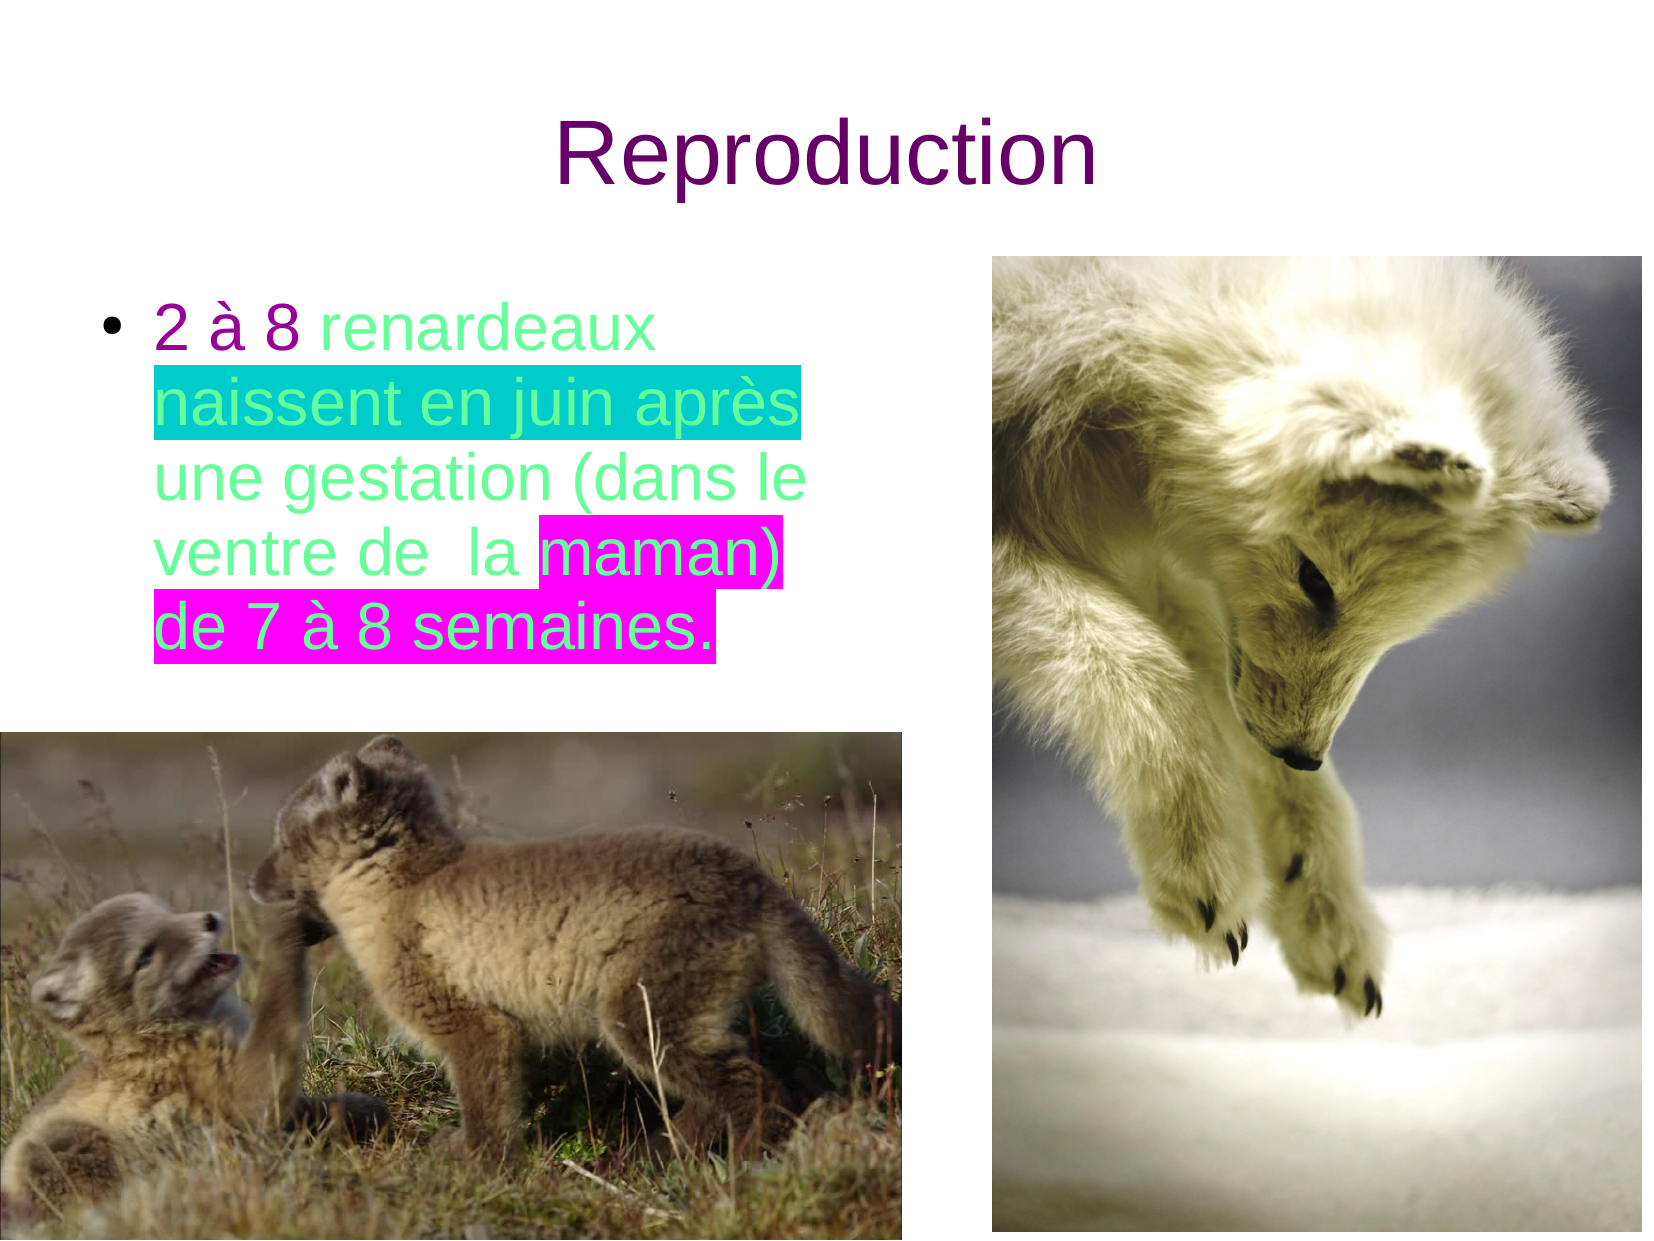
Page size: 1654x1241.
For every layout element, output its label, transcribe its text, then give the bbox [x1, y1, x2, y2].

title Reproduction [82, 49, 1571, 257]
picture [0, 732, 902, 1240]
list 2 à 8 renardeaux naissent en juin après une gestation (dans le ventre de la maman) de 7 à 8 semaines. [82, 290, 809, 732]
picture [992, 256, 1642, 1232]
